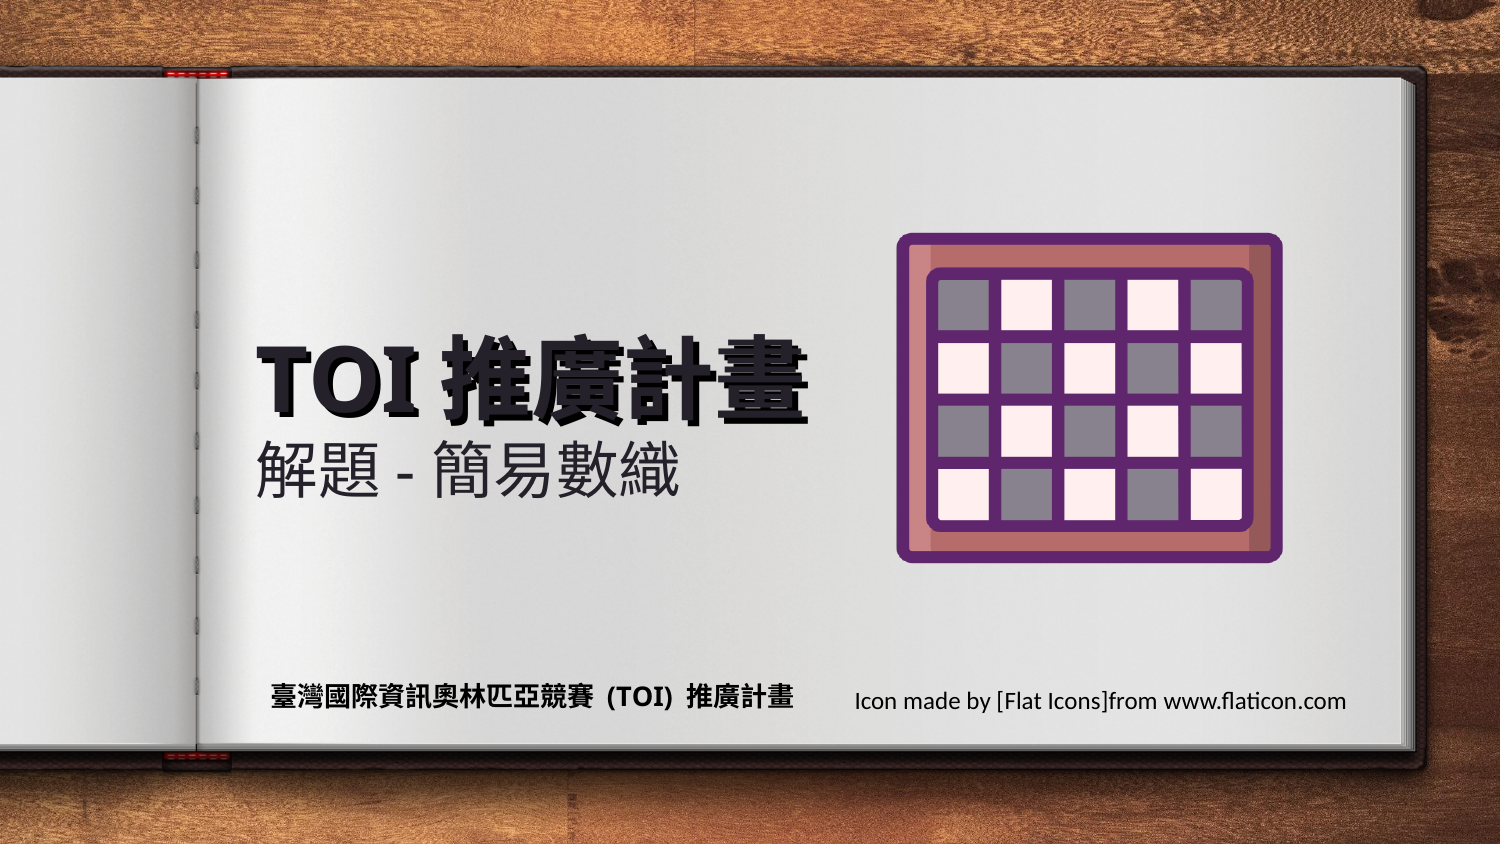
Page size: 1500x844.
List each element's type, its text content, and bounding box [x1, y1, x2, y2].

text_box Icon made by [Flat Icons]from www.flaticon.com [840, 677, 1382, 722]
picture [893, 202, 1286, 594]
title TOI推廣計畫 解題-簡易數織 [240, 262, 893, 565]
